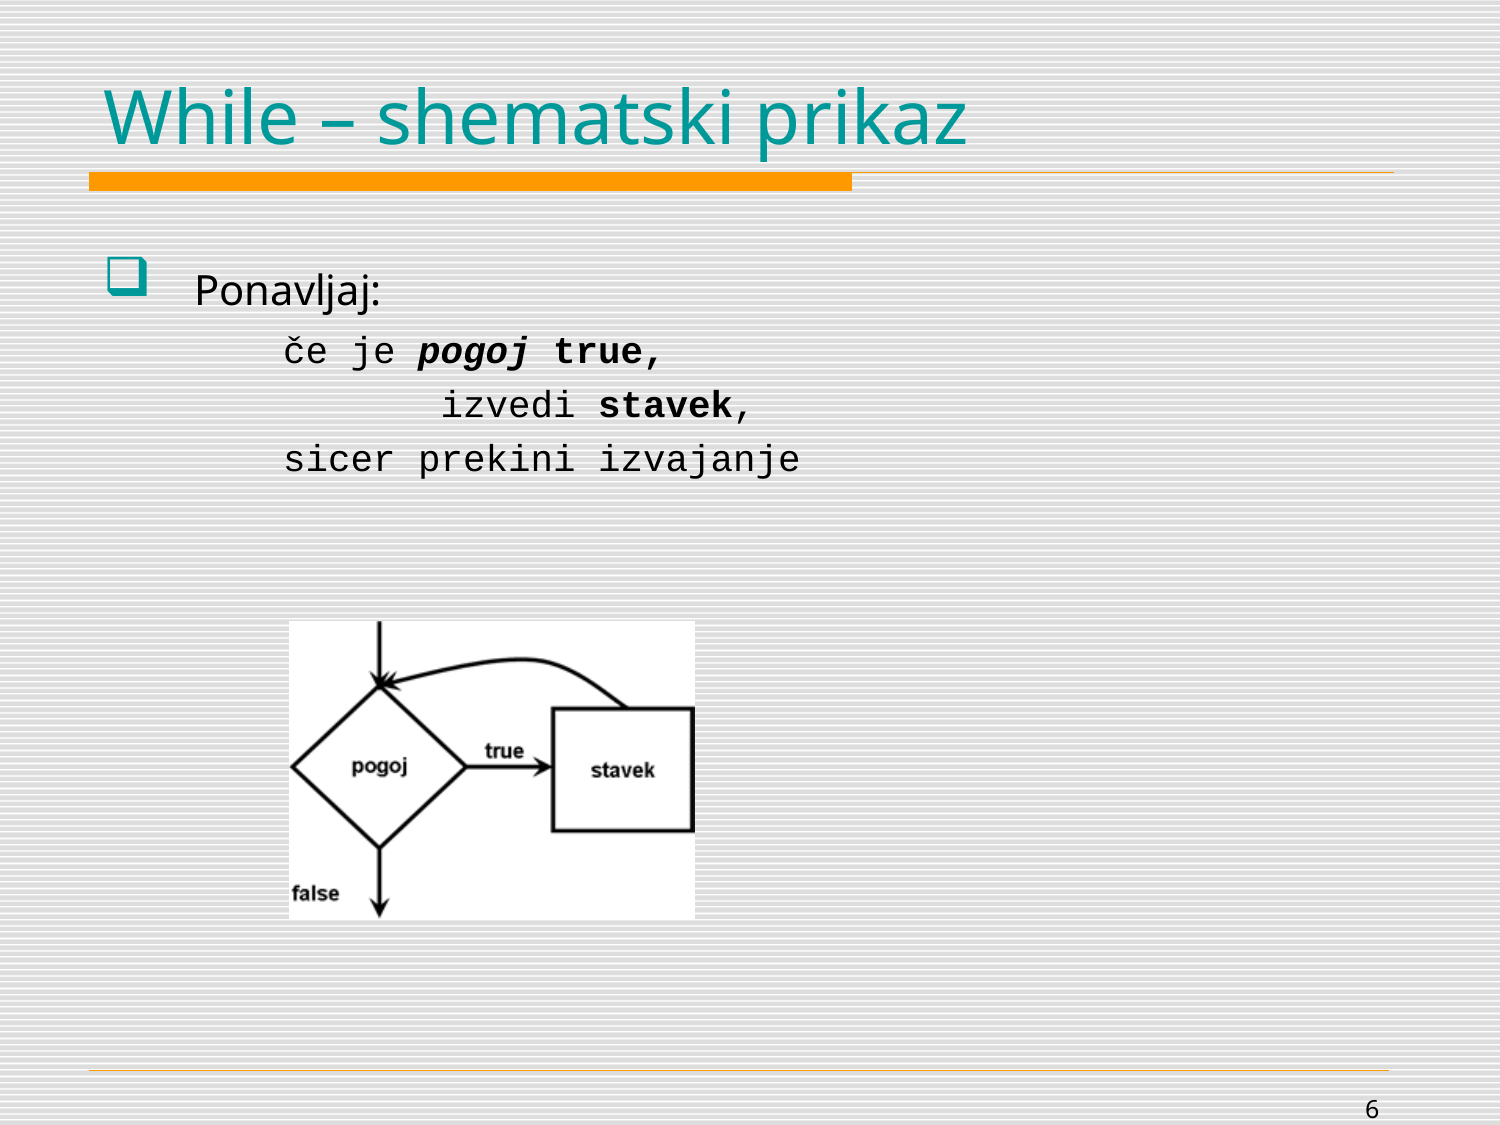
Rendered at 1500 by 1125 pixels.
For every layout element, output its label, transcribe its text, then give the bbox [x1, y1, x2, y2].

picture [0, 0, 1500, 1125]
text_box Ponavljaj: če je pogoj true, izvedi stavek, sicer prekini izvajanje [88, 243, 869, 516]
title While – shematski prikaz [88, 54, 1401, 167]
text_box <number> [1068, 1085, 1394, 1125]
